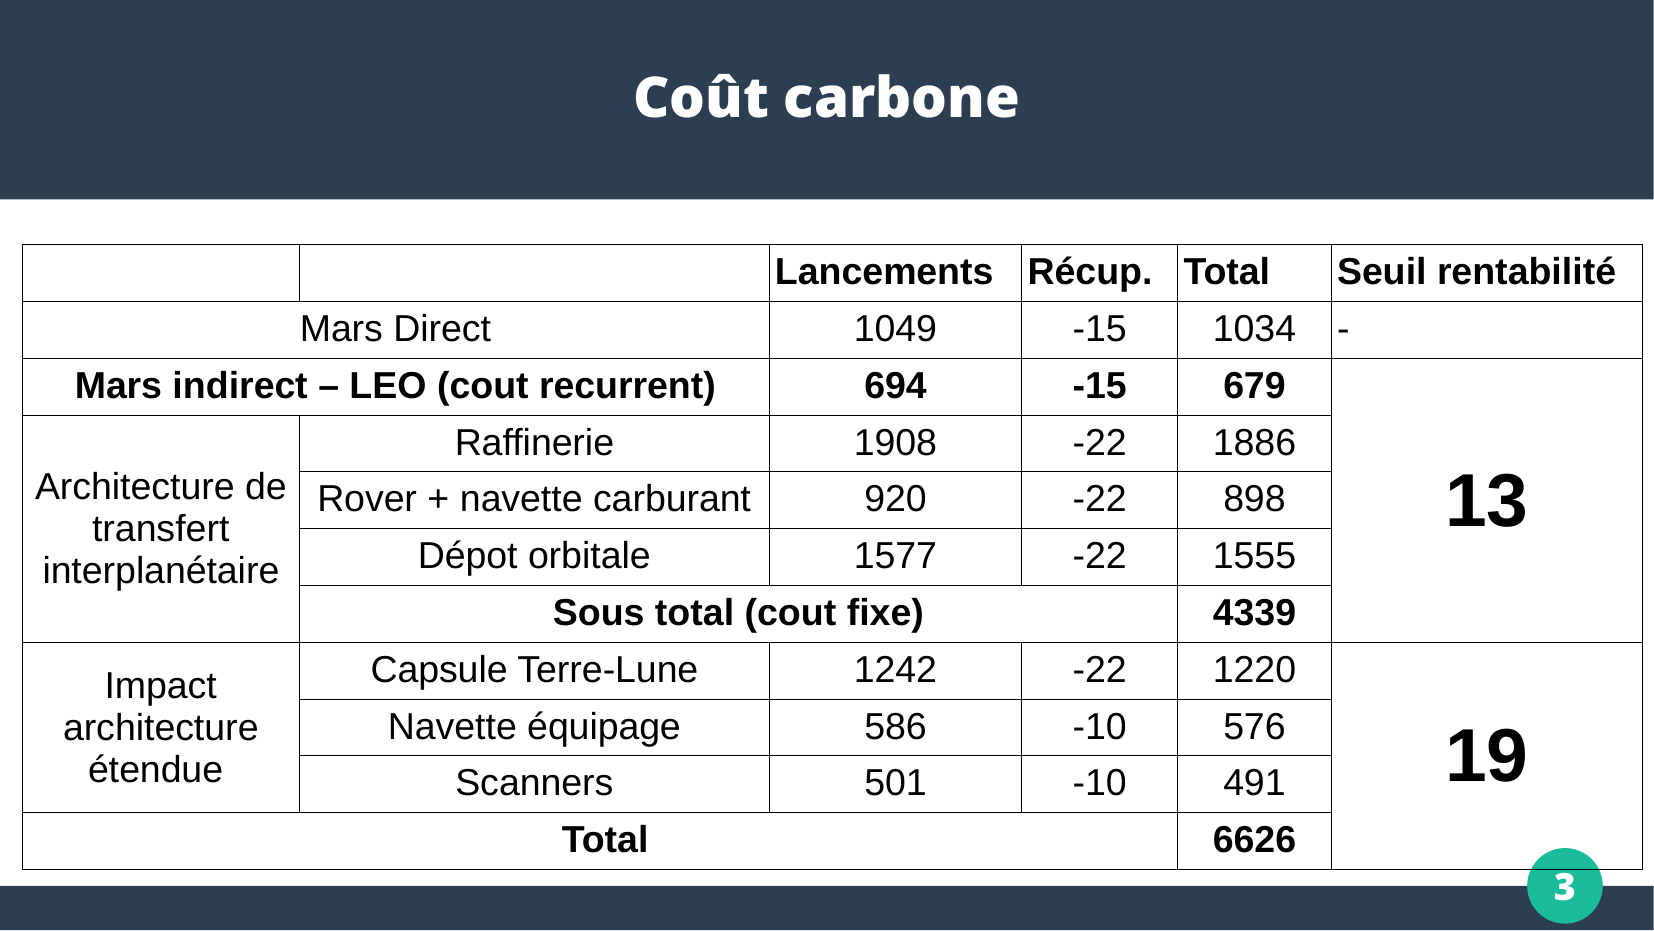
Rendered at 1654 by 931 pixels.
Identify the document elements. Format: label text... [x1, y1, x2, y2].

table_cell 501 [770, 756, 1021, 812]
table_cell -22 [1022, 416, 1177, 471]
table_cell Capsule Terre-Lune [300, 643, 769, 699]
table_cell -15 [1022, 359, 1177, 415]
table_cell 1577 [770, 529, 1021, 585]
table_cell Dépot orbitale [300, 529, 769, 585]
table_cell Mars indirect – LEO (cout recurrent) [23, 359, 769, 415]
table_cell 13 [1332, 359, 1642, 642]
table_cell -15 [1022, 302, 1177, 358]
title Coût carbone [59, 37, 1595, 156]
table_cell Mars Direct [23, 302, 769, 358]
table_cell 576 [1178, 700, 1331, 755]
table_header Récup. [1022, 245, 1177, 301]
table_cell Rover + navette carburant [300, 472, 769, 528]
table_cell 679 [1178, 359, 1331, 415]
table_cell 1886 [1178, 416, 1331, 471]
table_cell Impact architecture étendue [23, 643, 299, 812]
table_cell 1555 [1178, 529, 1331, 585]
table_cell 1049 [770, 302, 1021, 358]
table_cell Architecture de transfert interplanétaire [23, 416, 299, 642]
table_cell 4339 [1178, 586, 1331, 642]
table_cell 1242 [770, 643, 1021, 699]
table_cell 491 [1178, 756, 1331, 812]
table_header [300, 245, 769, 301]
table_header [23, 245, 299, 301]
table_cell -10 [1022, 756, 1177, 812]
table_cell 1908 [770, 416, 1021, 471]
table_header Seuil rentabilité [1332, 245, 1642, 301]
table_cell 1034 [1178, 302, 1331, 358]
table_header Lancements [770, 245, 1021, 301]
table_cell Total [23, 813, 1177, 869]
table_cell -10 [1022, 700, 1177, 755]
table_cell 694 [770, 359, 1021, 415]
table_cell -22 [1022, 472, 1177, 528]
table_cell -22 [1022, 643, 1177, 699]
table_cell Navette équipage [300, 700, 769, 755]
table_cell 898 [1178, 472, 1331, 528]
table_cell -22 [1022, 529, 1177, 585]
table_cell 1220 [1178, 643, 1331, 699]
table_cell 6626 [1178, 813, 1331, 869]
table_cell Scanners [300, 756, 769, 812]
table_header Total [1178, 245, 1331, 301]
table_cell 586 [770, 700, 1021, 755]
table_cell - [1332, 302, 1642, 358]
table_cell 19 [1332, 643, 1642, 869]
table_cell Sous total (cout fixe) [300, 586, 1177, 642]
table_cell 920 [770, 472, 1021, 528]
table_cell Raffinerie [300, 416, 769, 471]
